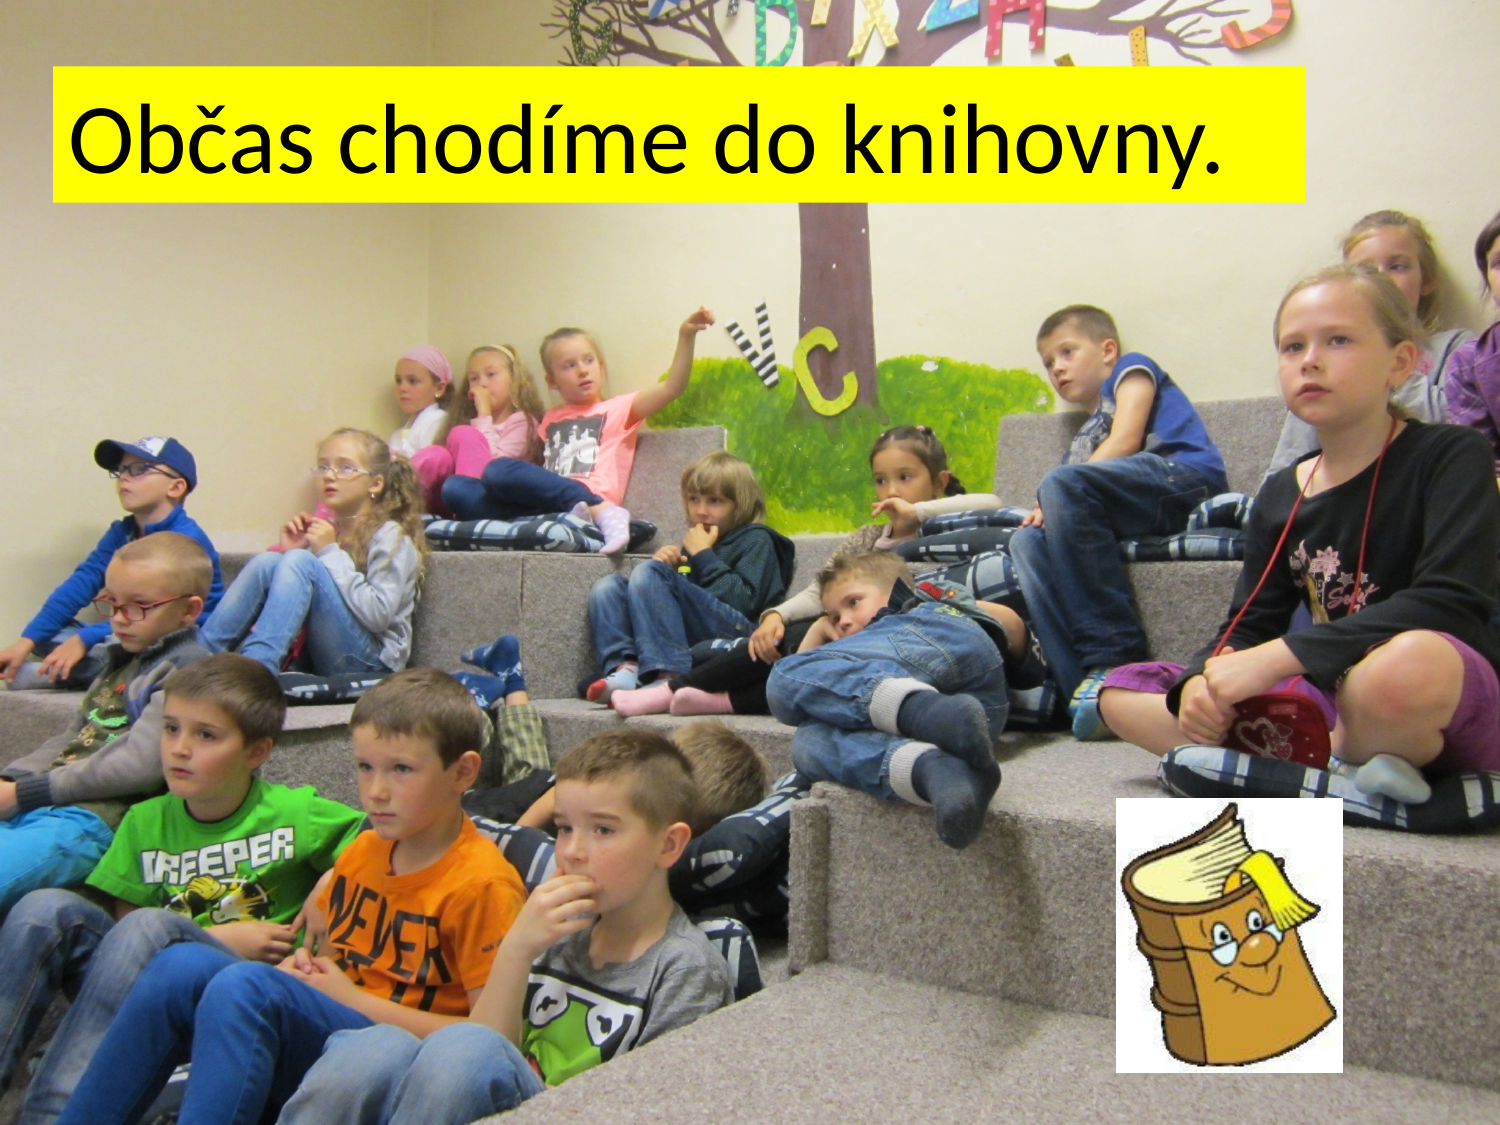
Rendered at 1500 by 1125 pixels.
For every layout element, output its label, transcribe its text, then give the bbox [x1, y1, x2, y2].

picture [0, 0, 1500, 1125]
text_box Občas chodíme do knihovny. [53, 66, 1306, 203]
